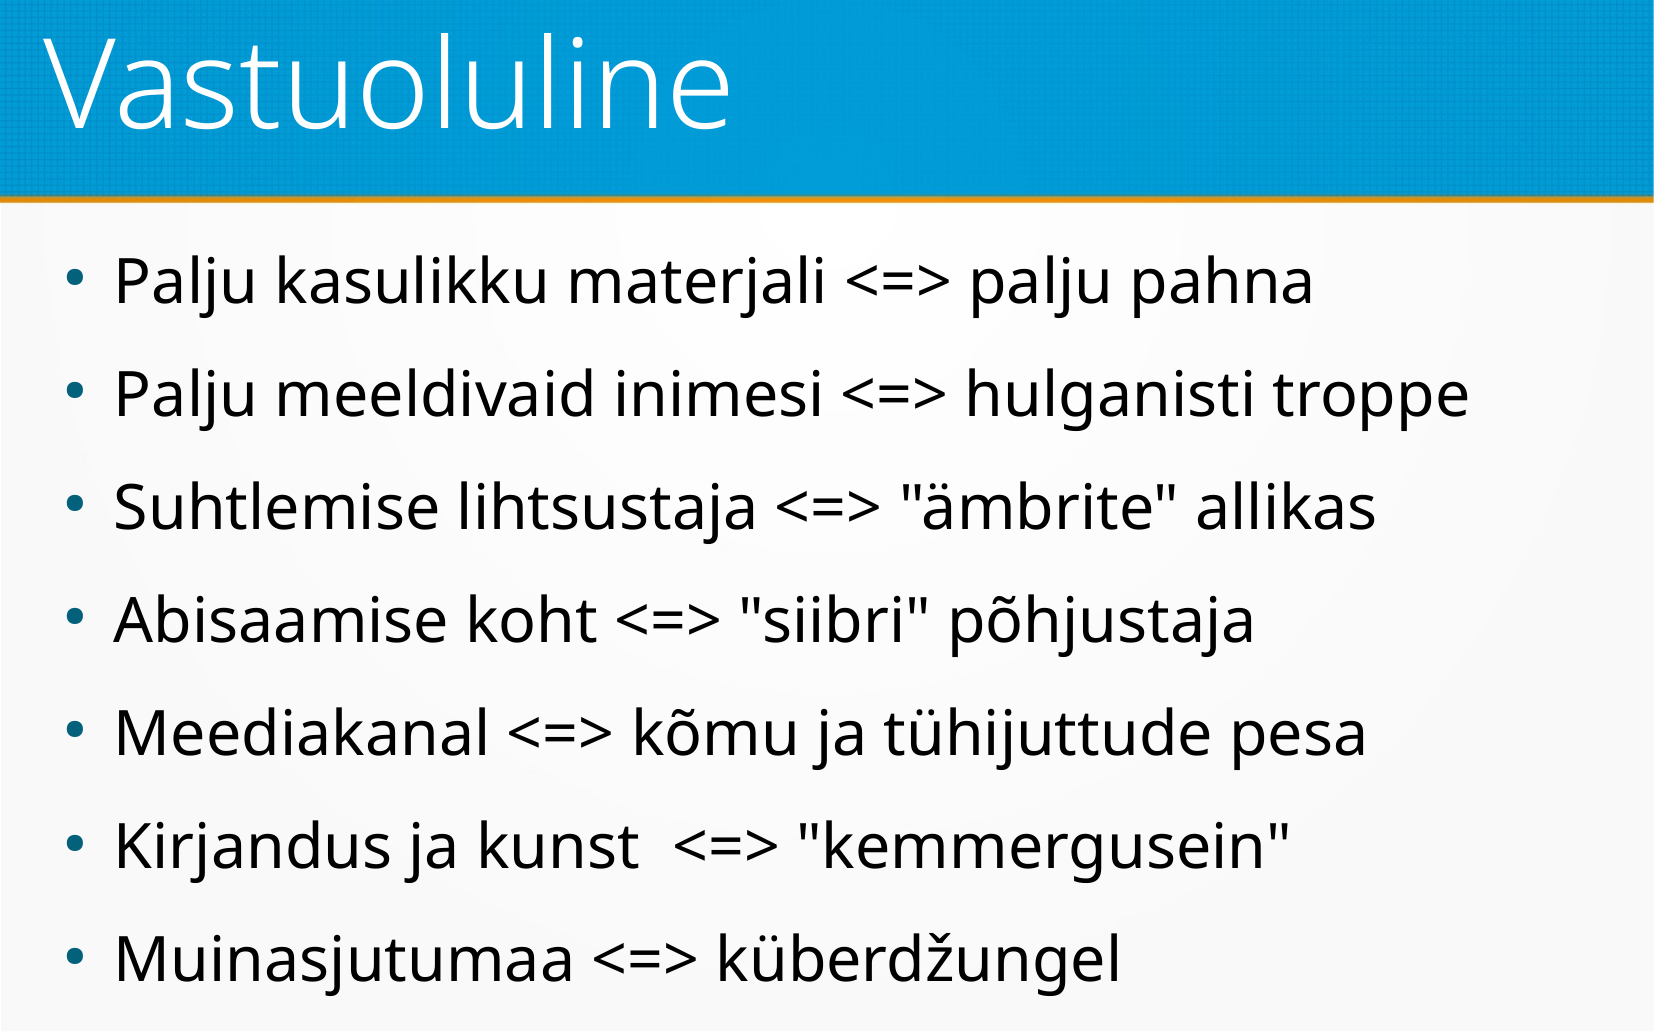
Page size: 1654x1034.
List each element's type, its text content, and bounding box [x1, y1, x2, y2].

picture [0, 195, 1654, 1034]
title Vastuoluline [43, 0, 1619, 166]
list Palju kasulikku materjali <=> palju pahna Palju meeldivaid inimesi <=> hulganisti troppe Suhtlemise lihtsustaja <=> "ämbrite" allikas Abisaamise koht <=> "siibri" põhjustaja Meediakanal <=> kõmu ja tühijuttude pesa Kirjandus ja kunst <=> "kemmergusein" Muinasjutumaa <=> küberdžungel [47, 236, 1607, 1002]
